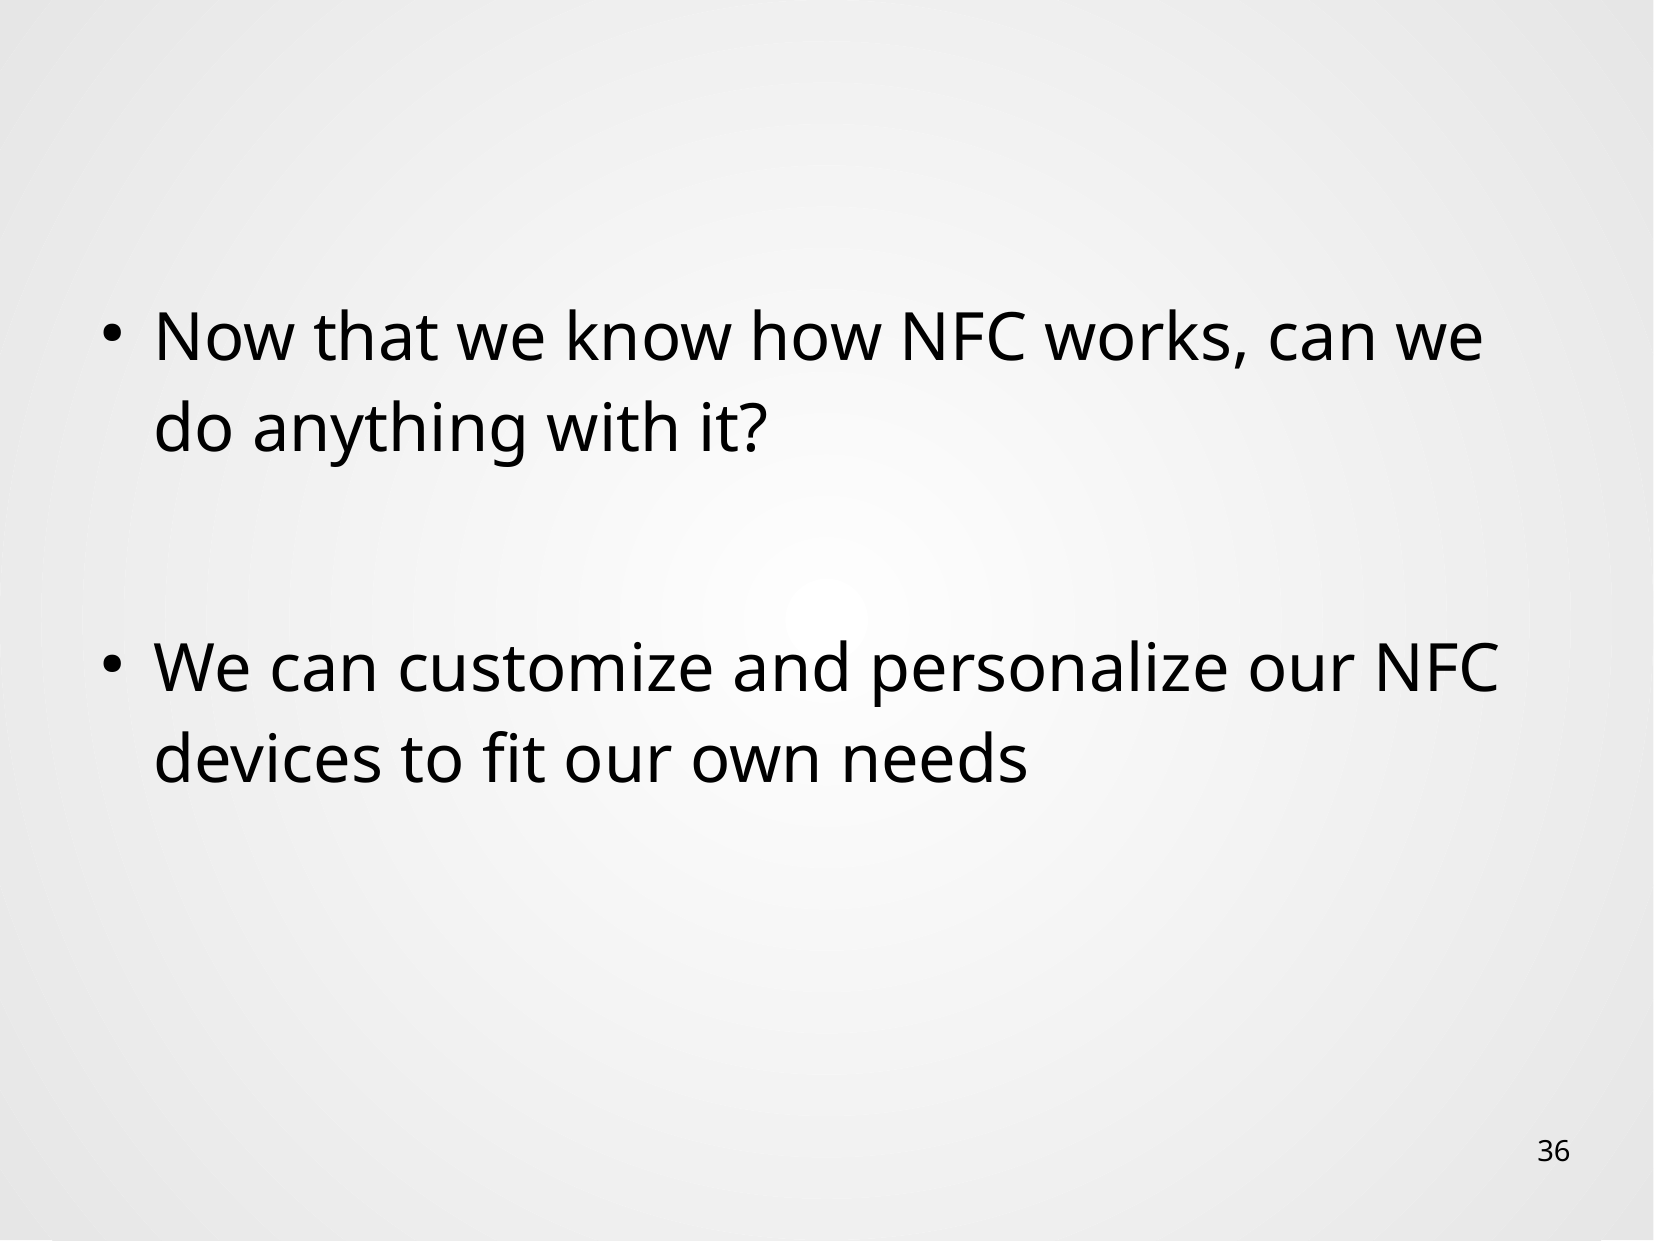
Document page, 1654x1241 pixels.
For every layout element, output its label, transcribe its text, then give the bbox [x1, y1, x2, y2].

list Now that we know how NFC works, can we do anything with it? We can customize and personalize our NFC devices to fit our own needs [82, 289, 1571, 1010]
